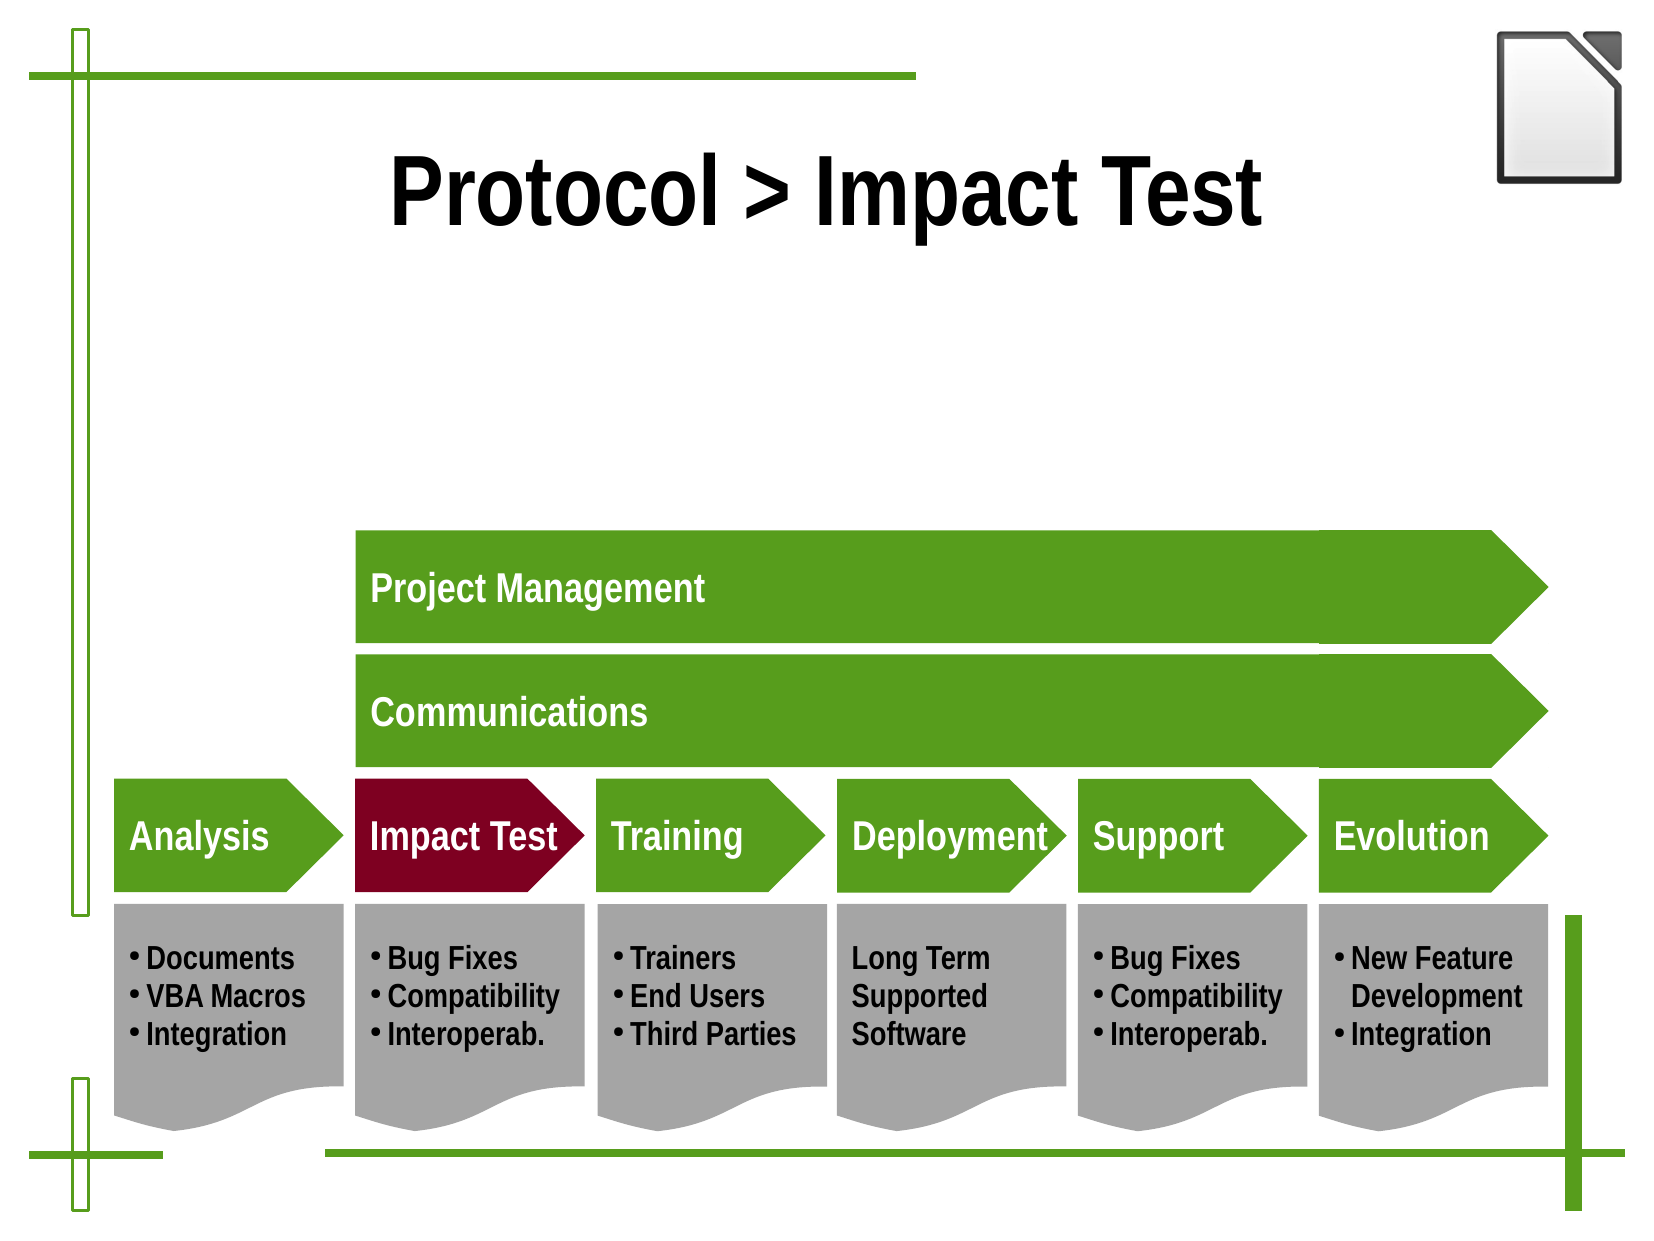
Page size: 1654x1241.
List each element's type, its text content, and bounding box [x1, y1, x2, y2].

text_box Project Management [355, 530, 1549, 644]
text_box New Feature Development Integration [1318, 904, 1549, 1132]
text_box Support [1078, 778, 1308, 893]
text_box Communications [355, 654, 1549, 768]
picture [1494, 29, 1624, 186]
text_box Training [596, 778, 826, 893]
text_box Documents VBA Macros Integration [114, 903, 344, 1132]
text_box Deployment [837, 778, 1067, 893]
text_box Evolution [1318, 778, 1549, 893]
text_box Impact Test [355, 778, 585, 893]
text_box Analysis [114, 778, 344, 893]
text_box Long Term Supported Software [836, 903, 1067, 1132]
text_box Bug Fixes Compatibility Interoperab. [355, 903, 585, 1132]
title Protocol > Impact Test [118, 118, 1536, 260]
text_box Trainers End Users Third Parties [597, 904, 828, 1132]
text_box Bug Fixes Compatibility Interoperab. [1077, 904, 1308, 1132]
